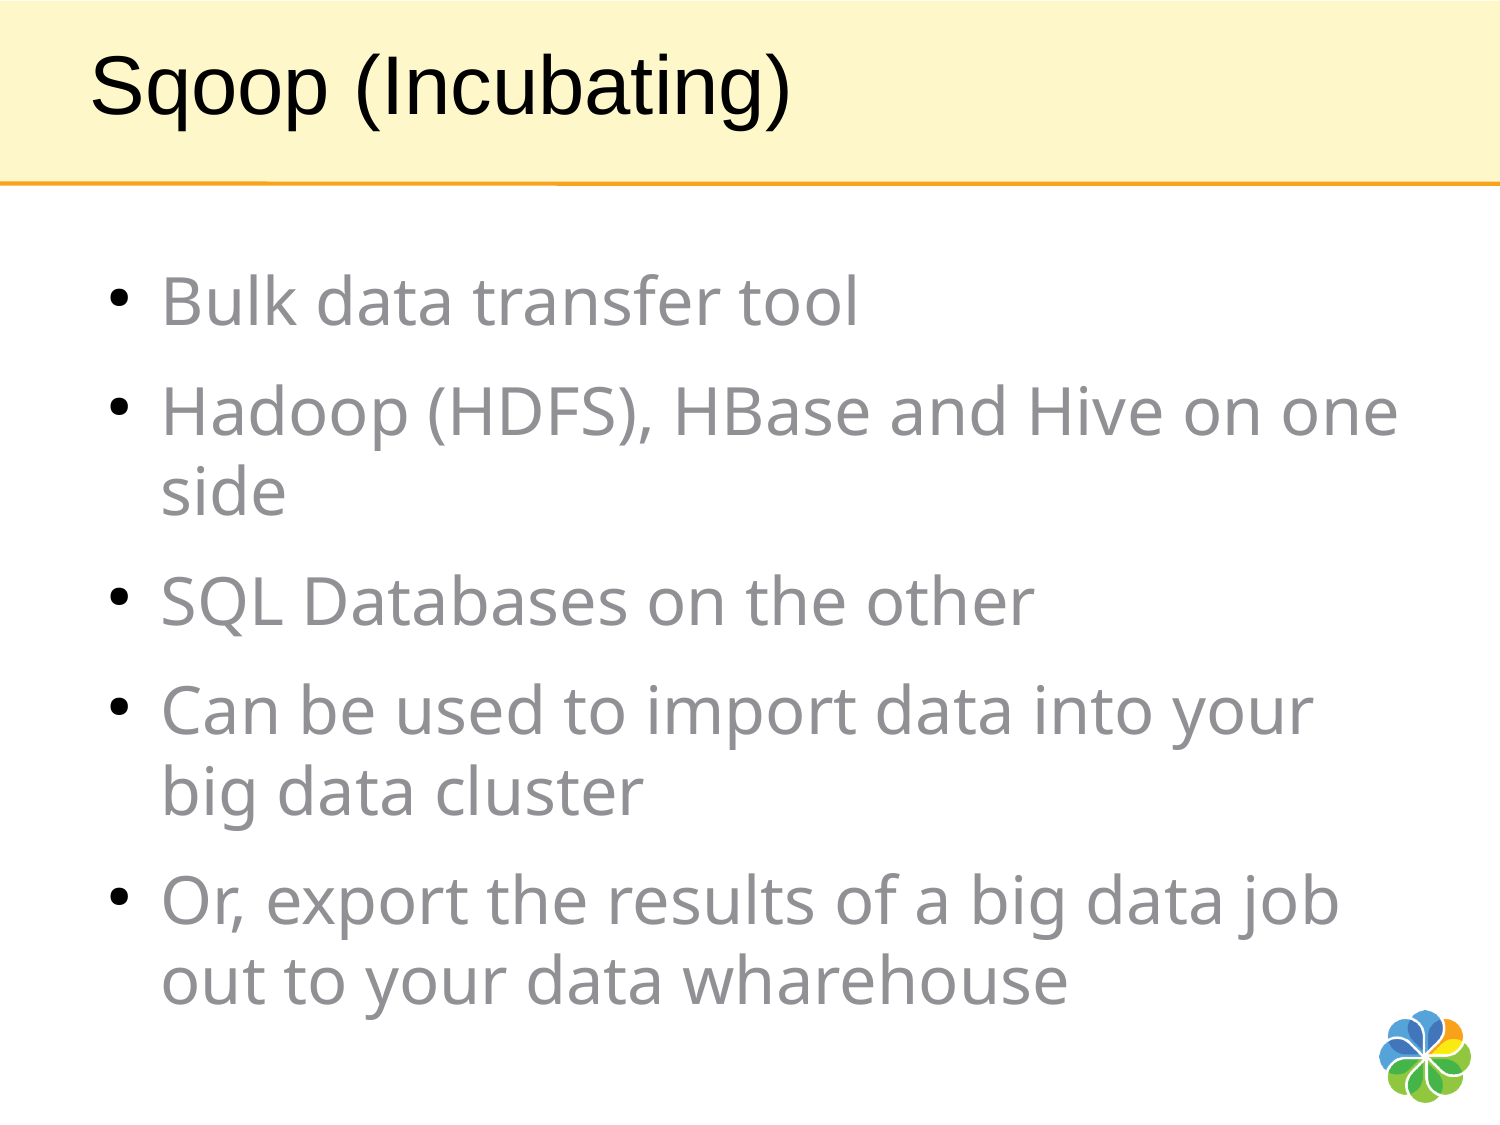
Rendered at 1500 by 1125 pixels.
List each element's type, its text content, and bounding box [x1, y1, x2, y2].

list [75, 356, 738, 1005]
list [761, 251, 1425, 357]
picture [1379, 1010, 1471, 1103]
list Bulk data transfer tool Hadoop (HDFS), HBase and Hive on one side SQL Databases on the other Can be used to import data into your big data cluster Or, export the results of a big data job out to your data wharehouse [75, 251, 1447, 1093]
title Sqoop (Incubating) [75, 24, 1425, 163]
